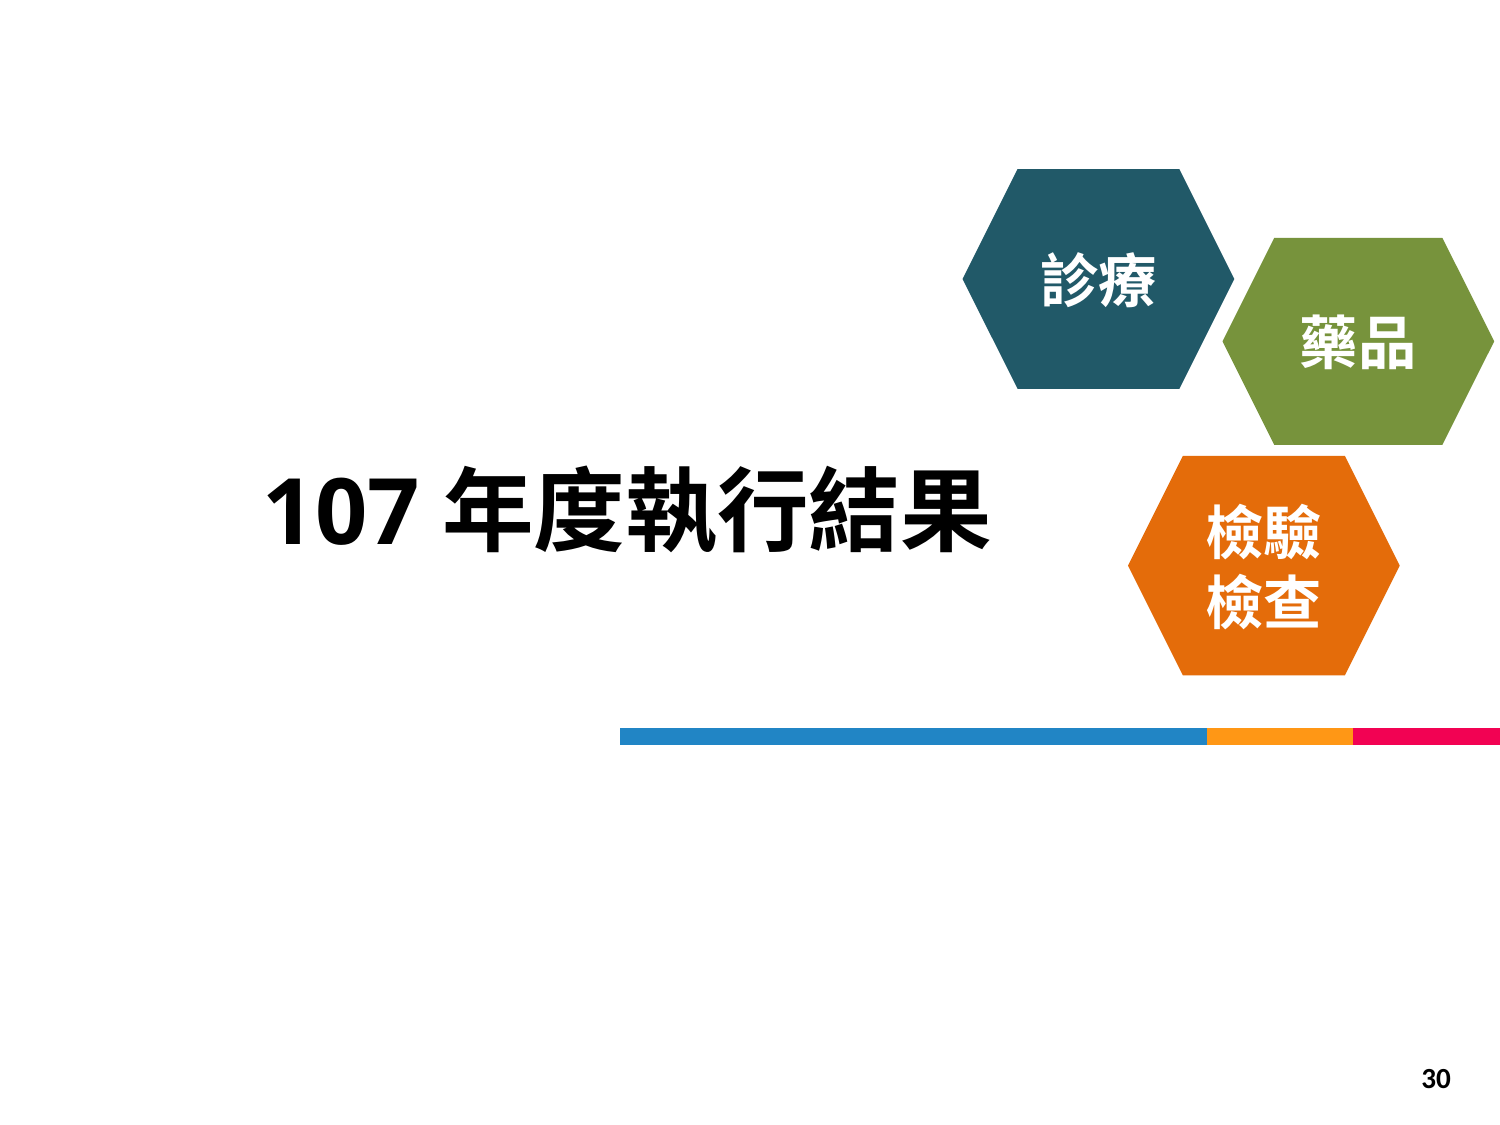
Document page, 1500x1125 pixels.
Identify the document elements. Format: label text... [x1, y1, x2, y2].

title 107年度執行結果 [0, 444, 1259, 587]
text_box <編號> [1391, 1043, 1482, 1113]
text_box 藥品 [1222, 237, 1495, 445]
text_box 檢驗檢查 [1128, 455, 1400, 676]
text_box 診療 [962, 169, 1235, 389]
